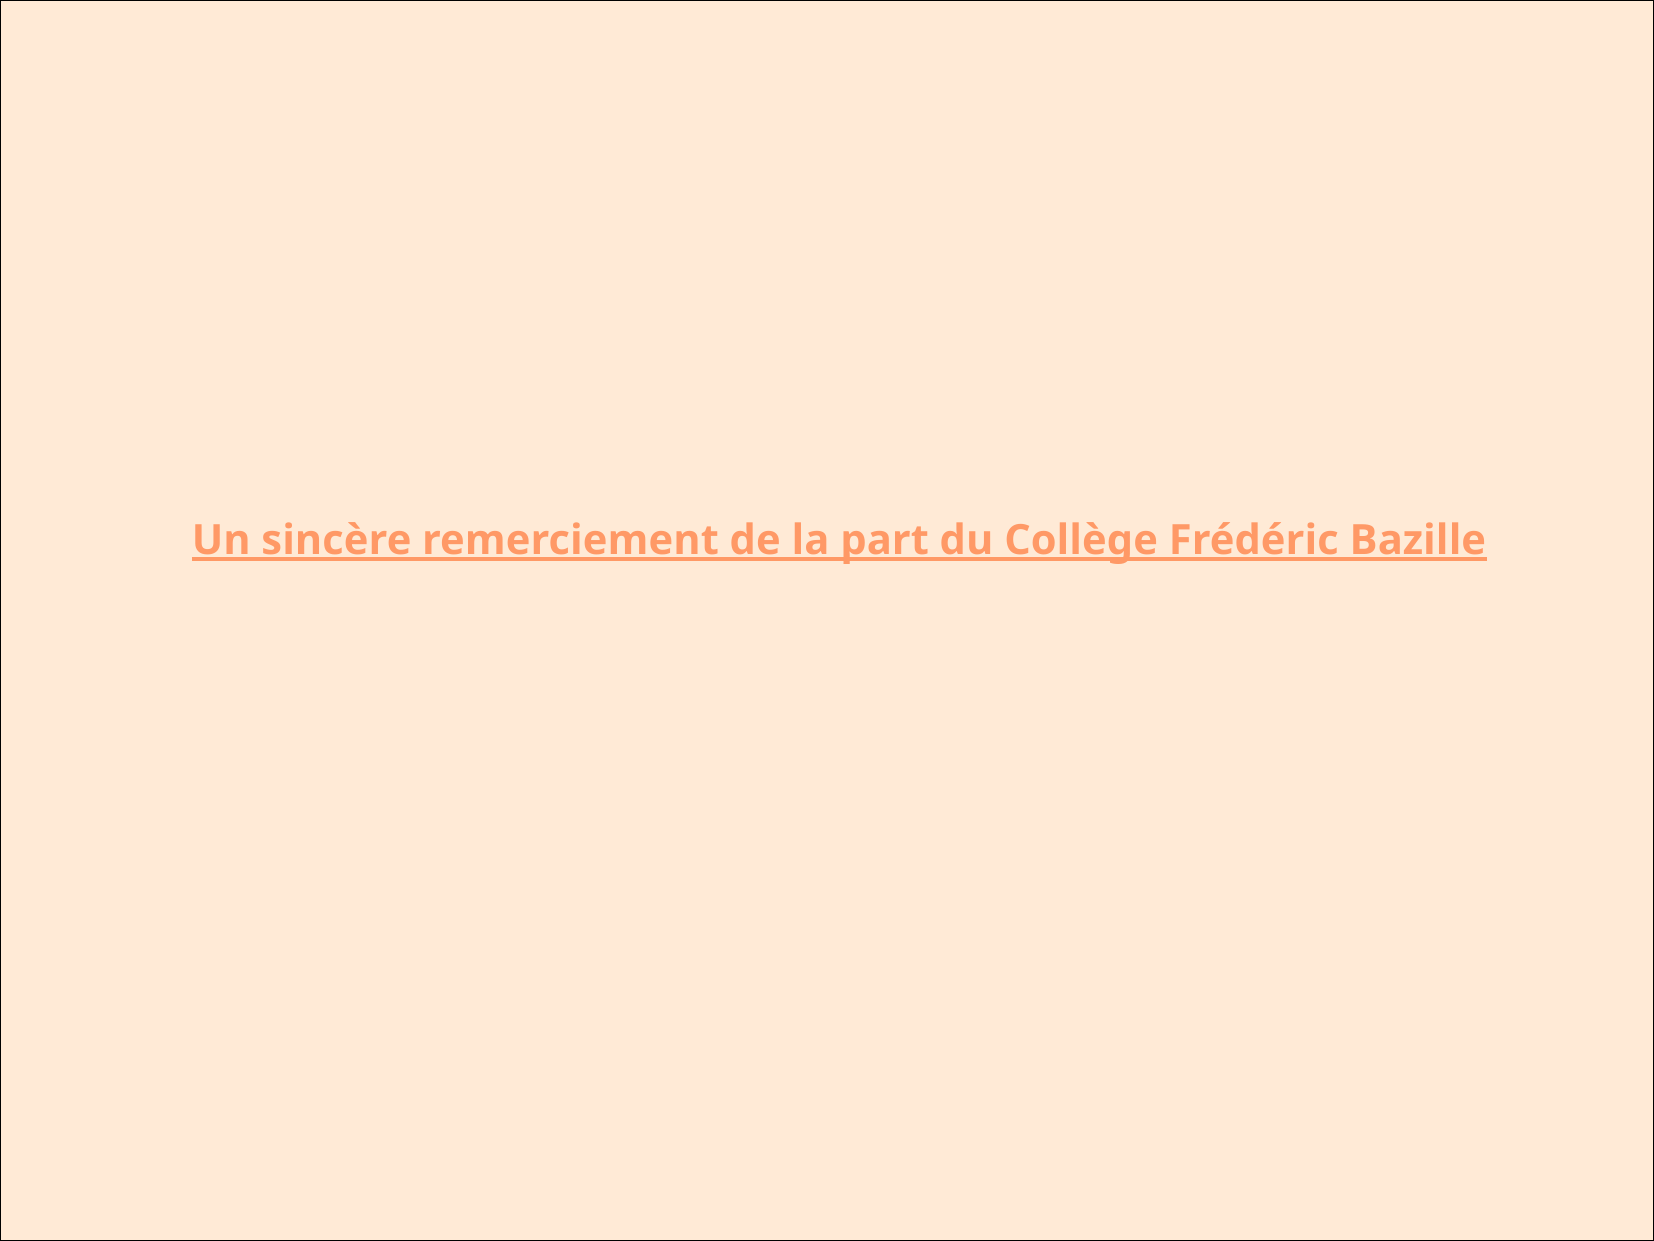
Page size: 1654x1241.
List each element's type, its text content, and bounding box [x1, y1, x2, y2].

text_box Un sincère remerciement de la part du Collège Frédéric Bazille [177, 501, 1595, 798]
text_box [0, 0, 1654, 1241]
